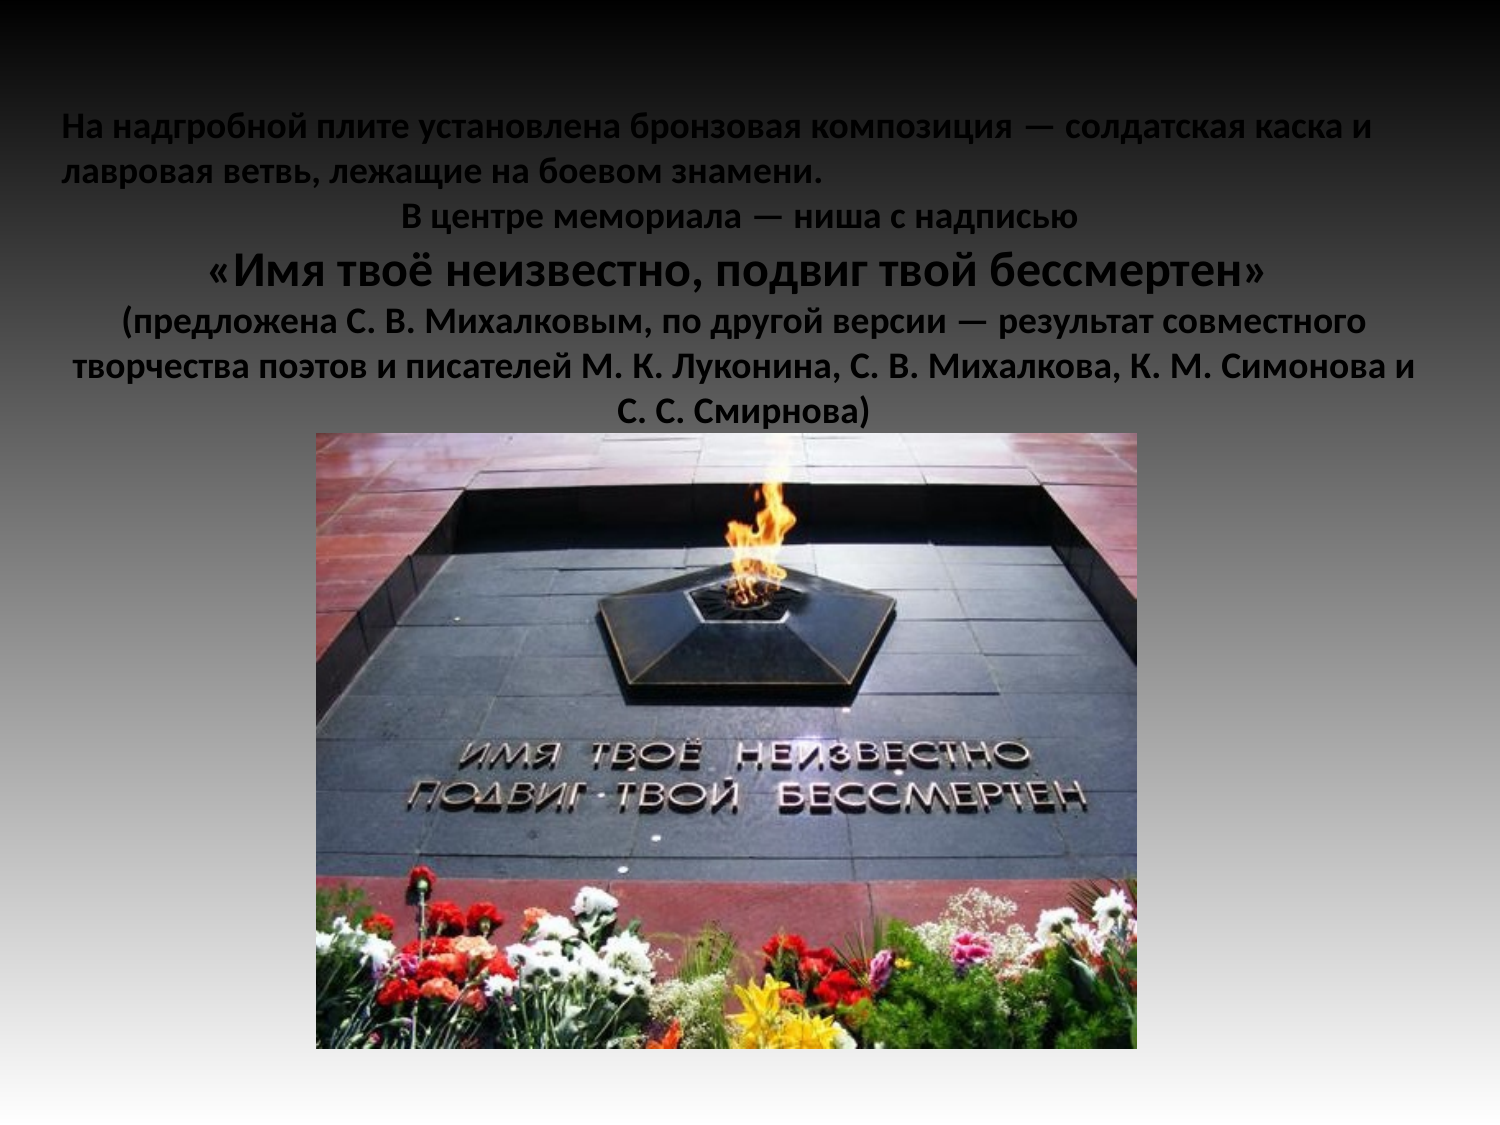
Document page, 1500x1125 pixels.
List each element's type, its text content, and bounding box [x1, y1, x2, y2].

picture [316, 433, 1137, 1049]
text_box На надгробной плите установлена бронзовая композиция — солдатская каска и лавровая ветвь, лежащие на боевом знамени. В центре мемориала — ниша с надписью «Имя твоё неизвестно, подвиг твой бессмертен» (предложена С. В. Михалковым, по другой версии — результат совместного творчества поэтов и писателей М. К. Луконина, С. В. Михалкова, К. М. Симонова и С. С. Смирнова) [46, 93, 1442, 484]
